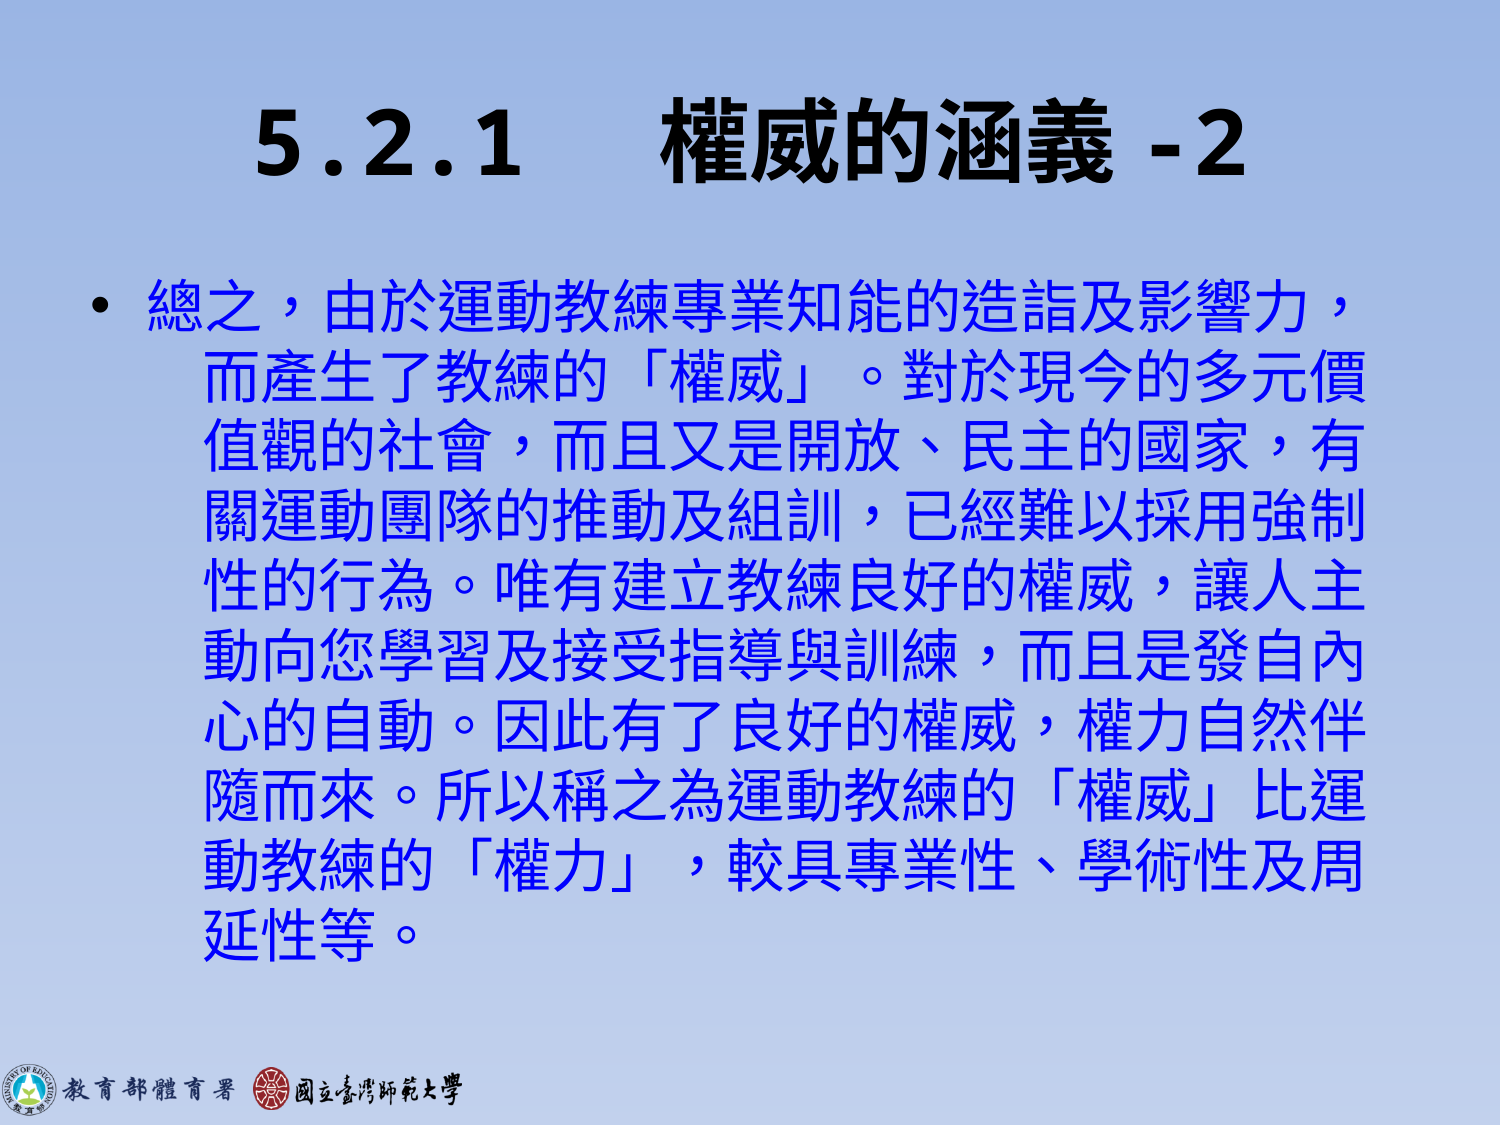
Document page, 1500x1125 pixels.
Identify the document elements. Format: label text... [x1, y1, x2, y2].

title 5.2.1 權威的涵義-2 [75, 45, 1426, 233]
list 總之，由於運動教練專業知能的造詣及影響力，而產生了教練的「權威」。對於現今的多元價值觀的社會，而且又是開放、民主的國家，有關運動團隊的推動及組訓，已經難以採用強制性的行為。唯有建立教練良好的權威，讓人主動向您學習及接受指導與訓練，而且是發自內心的自動。因此有了良好的權威，權力自然伴隨而來。所以稱之為運動教練的「權威」比運動教練的「權力」，較具專業性、學術性及周延性等。 [75, 262, 1426, 1005]
